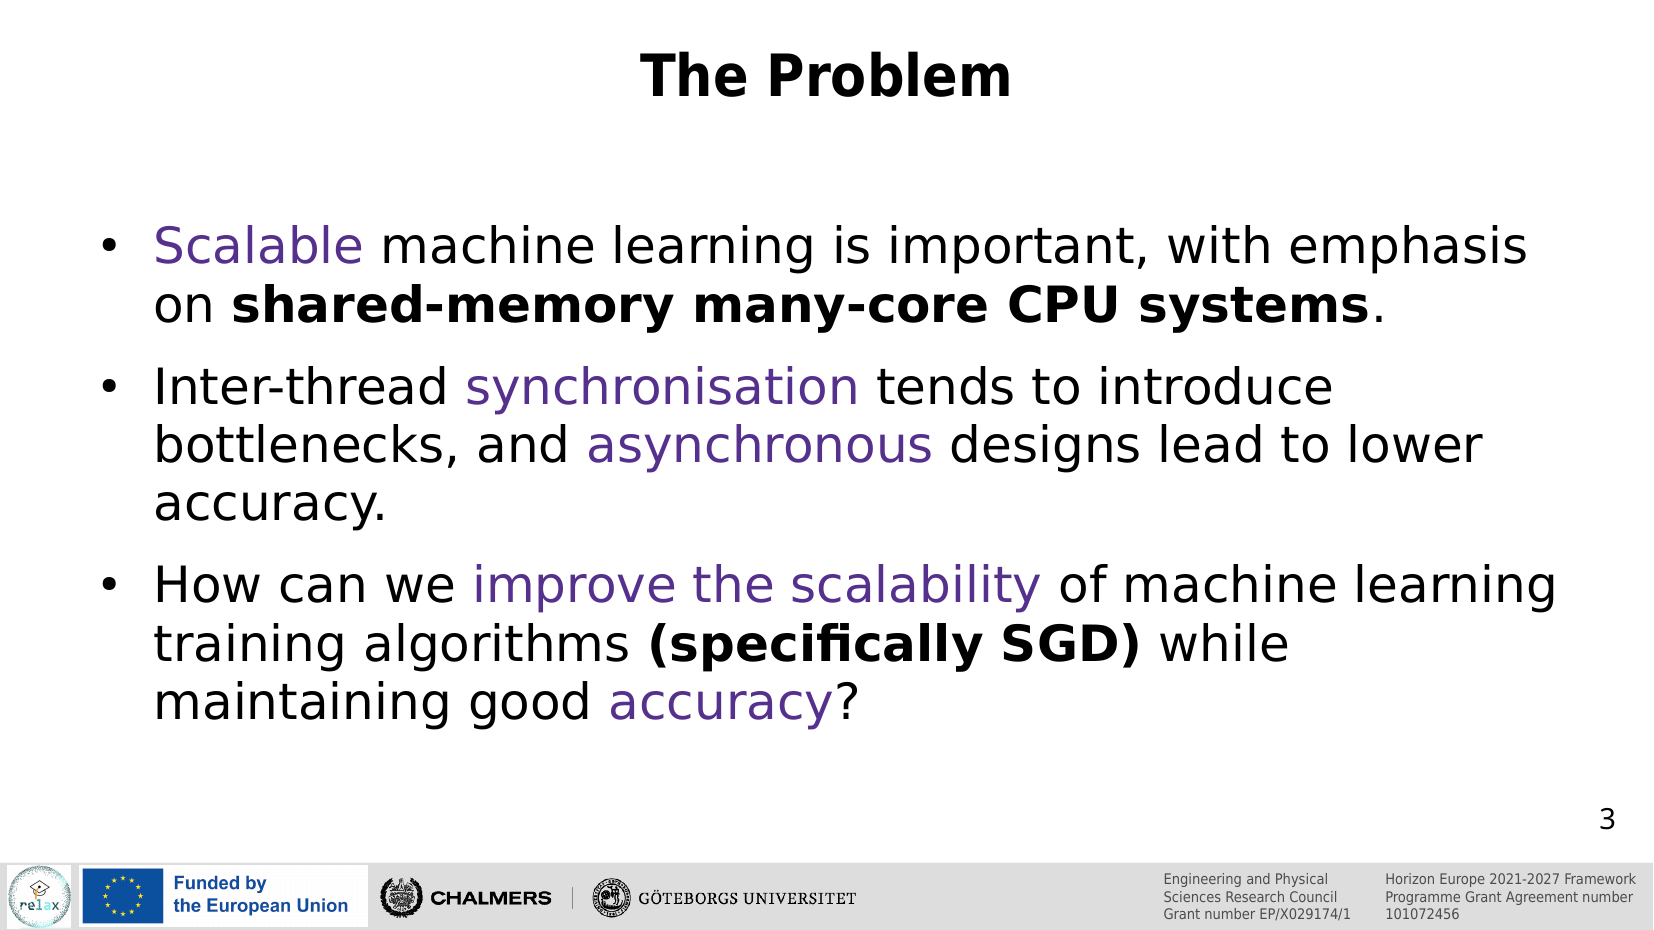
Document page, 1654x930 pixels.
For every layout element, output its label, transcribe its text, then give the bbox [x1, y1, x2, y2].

title The Problem [82, 19, 1571, 133]
picture [79, 856, 876, 930]
picture [7, 865, 71, 929]
list Scalable machine learning is important, with emphasis on shared-memory many-core CPU systems. Inter-thread synchronisation tends to introduce bottlenecks, and asynchronous designs lead to lower accuracy. How can we improve the scalability of machine learning training algorithms (specifically SGD) while maintaining good accuracy? [82, 217, 1571, 757]
